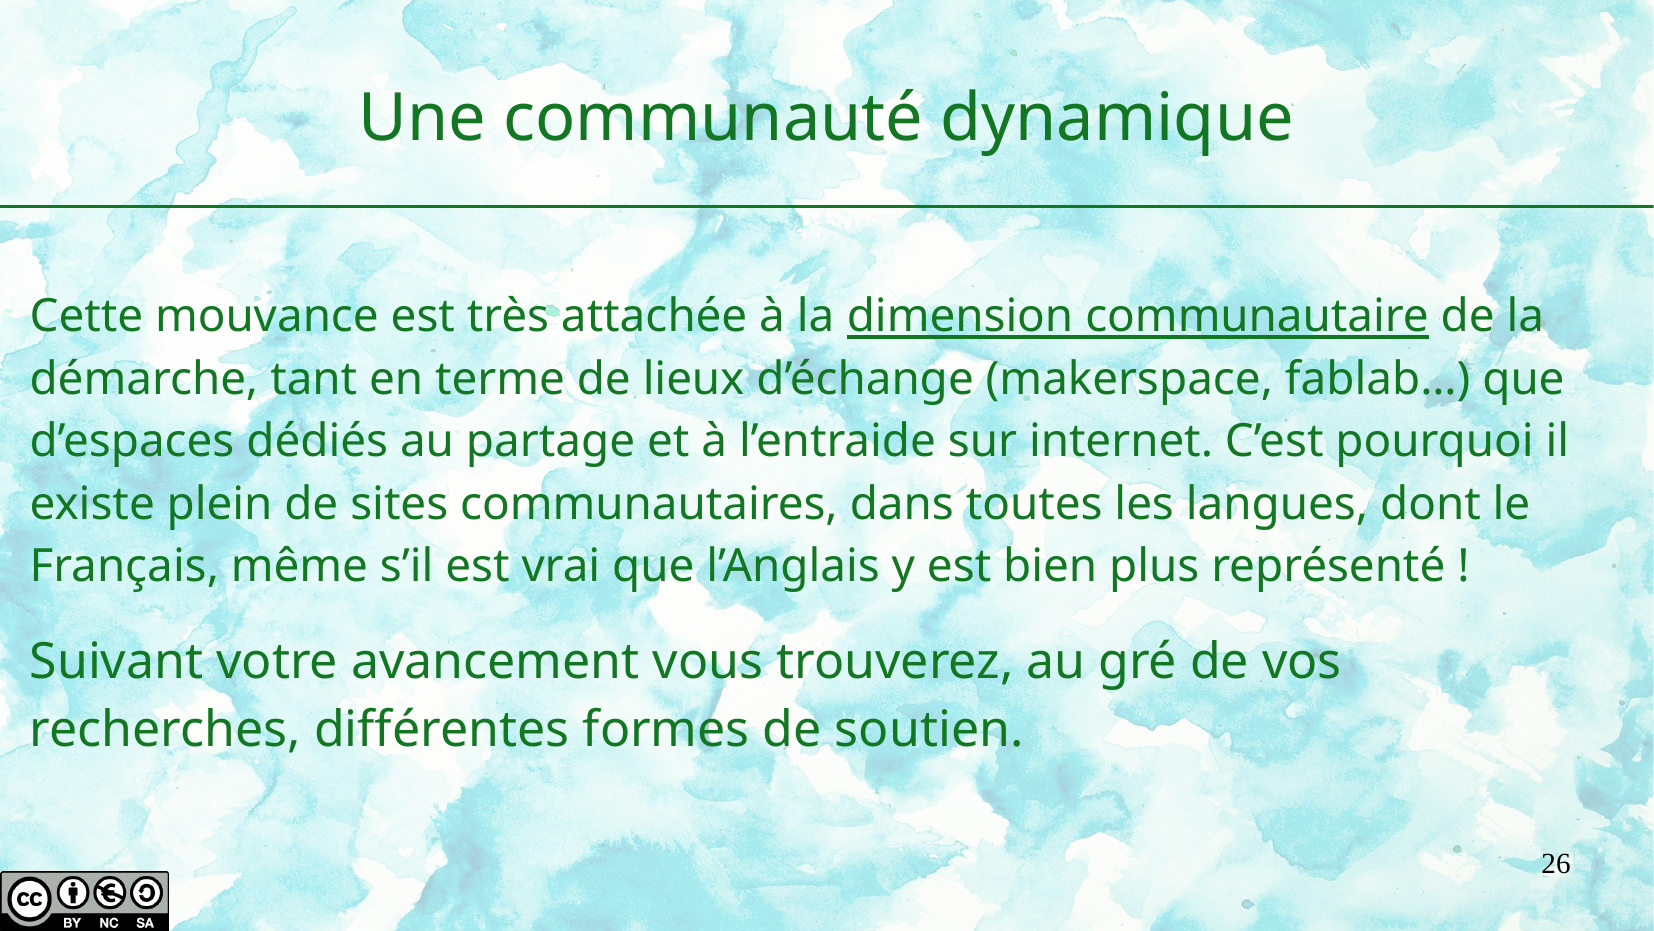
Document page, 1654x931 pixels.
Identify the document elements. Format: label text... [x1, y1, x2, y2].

list Cette mouvance est très attachée à la dimension communautaire de la démarche, tant en terme de lieux d’échange (makerspace, fablab…) que d’espaces dédiés au partage et à l’entraide sur internet. C’est pourquoi il existe plein de sites communautaires, dans toutes les langues, dont le Français, même s’il est vrai que l’Anglais y est bien plus représenté ! Suivant votre avancement vous trouverez, au gré de vos recherches, différentes formes de soutien. [29, 282, 1625, 774]
title Une communauté dynamique [82, 37, 1571, 193]
picture [0, 871, 169, 931]
